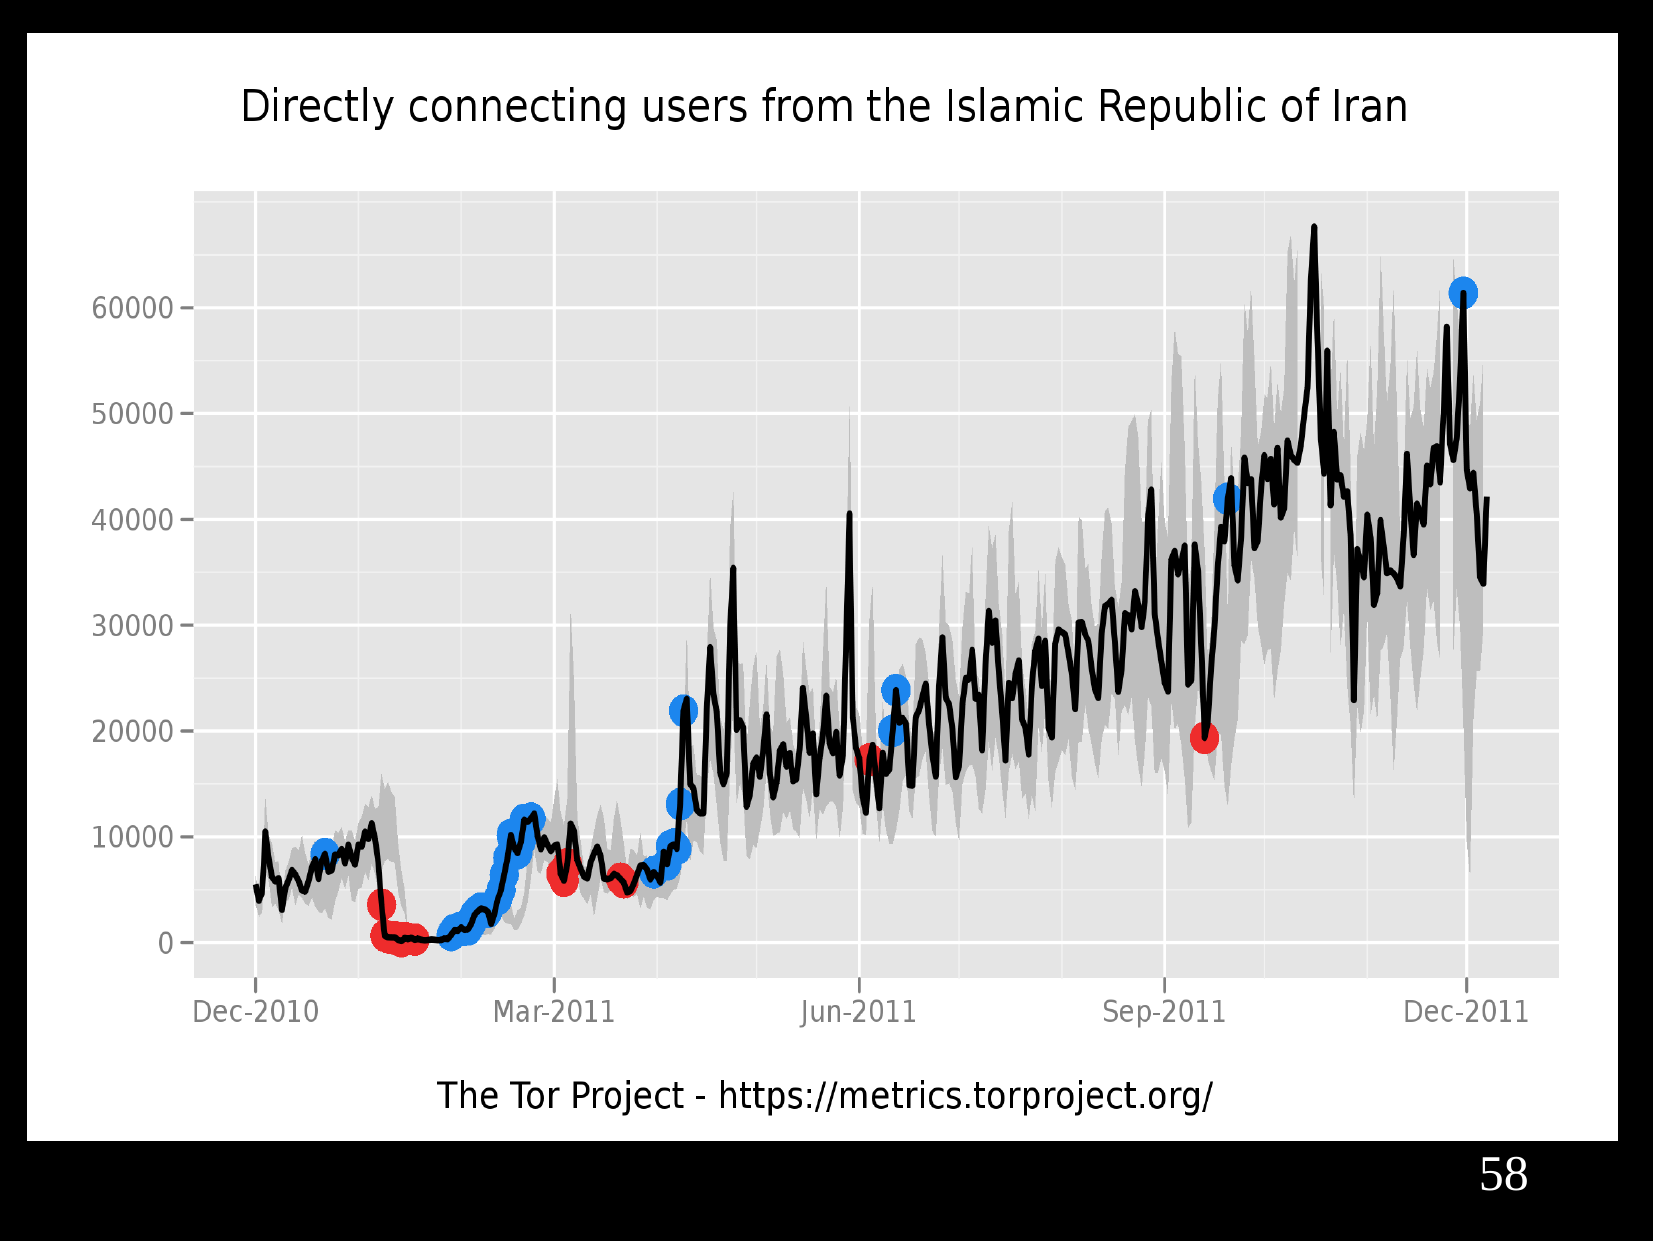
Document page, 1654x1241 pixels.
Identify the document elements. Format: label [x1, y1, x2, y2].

picture [27, 33, 1618, 1141]
